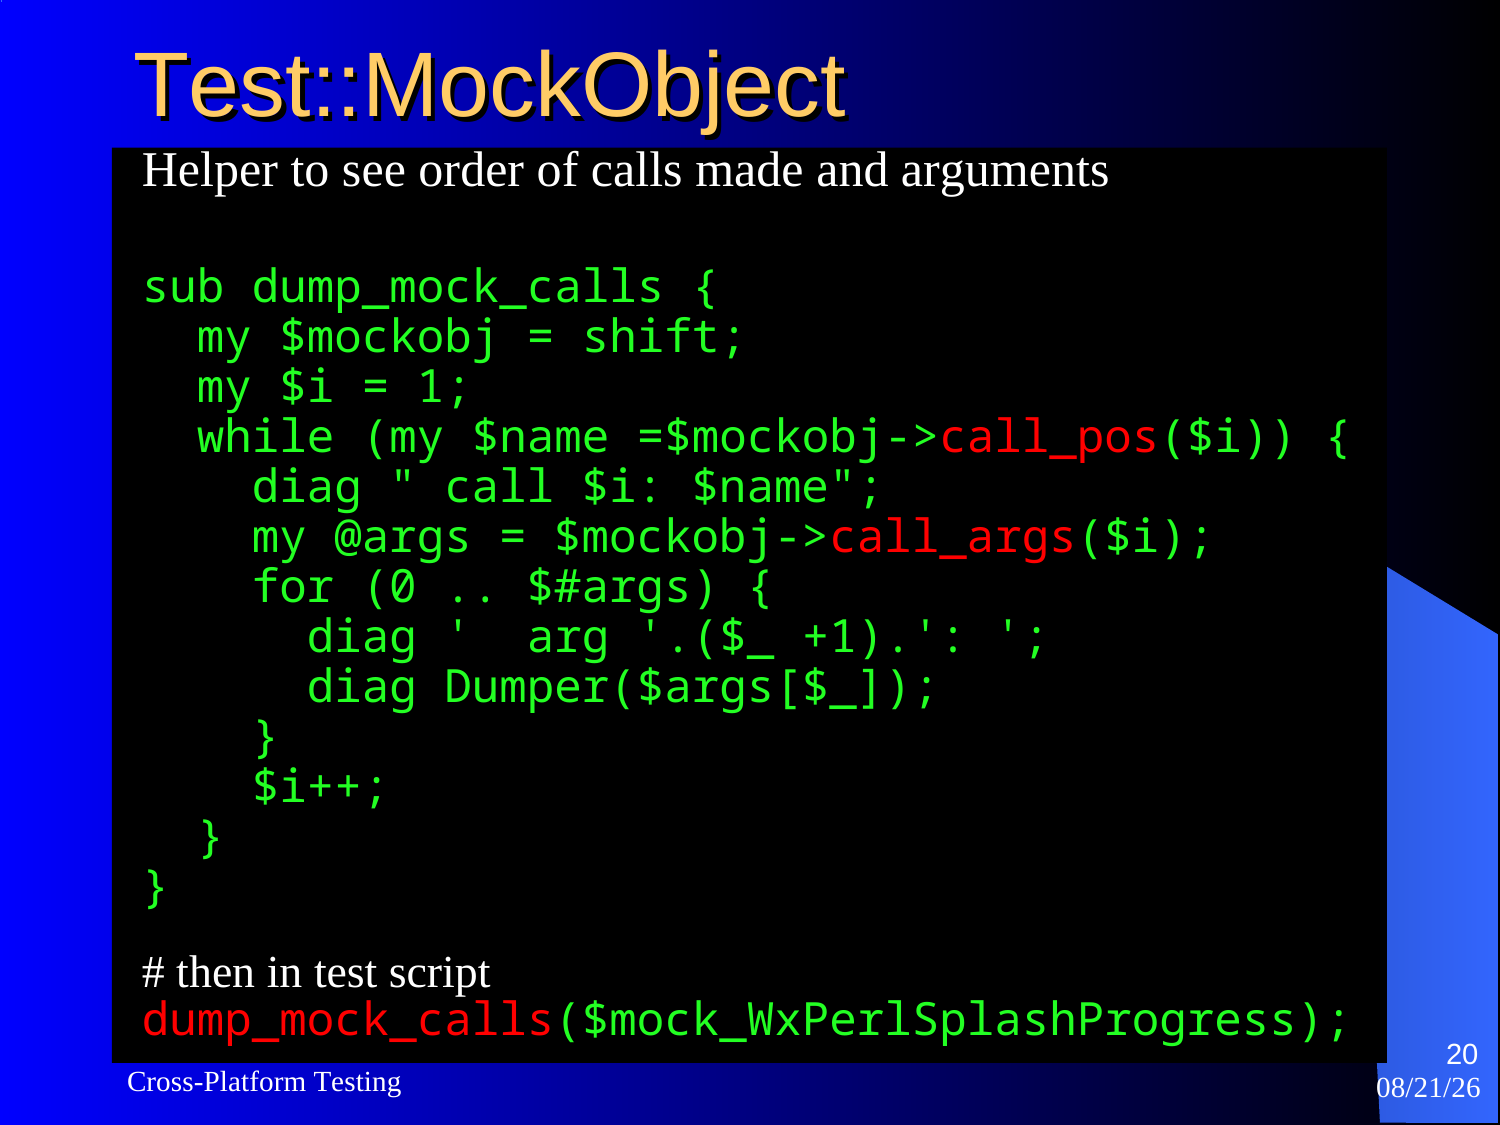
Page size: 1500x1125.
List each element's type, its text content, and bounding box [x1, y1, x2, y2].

title Test::MockObject [118, 26, 1418, 144]
list Helper to see order of calls made and arguments sub dump_mock_calls { my $mockobj = shift; my $i = 1; while (my $name =$mockobj->call_pos($i)) { diag " call $i: $name"; my @args = $mockobj->call_args($i); for (0 .. $#args) { diag ' arg '.($_ +1).': '; diag Dumper($args[$_]); } $i++; } } # then in test script dump_mock_calls($mock_WxPerlSplashProgress); [111, 147, 1387, 1063]
